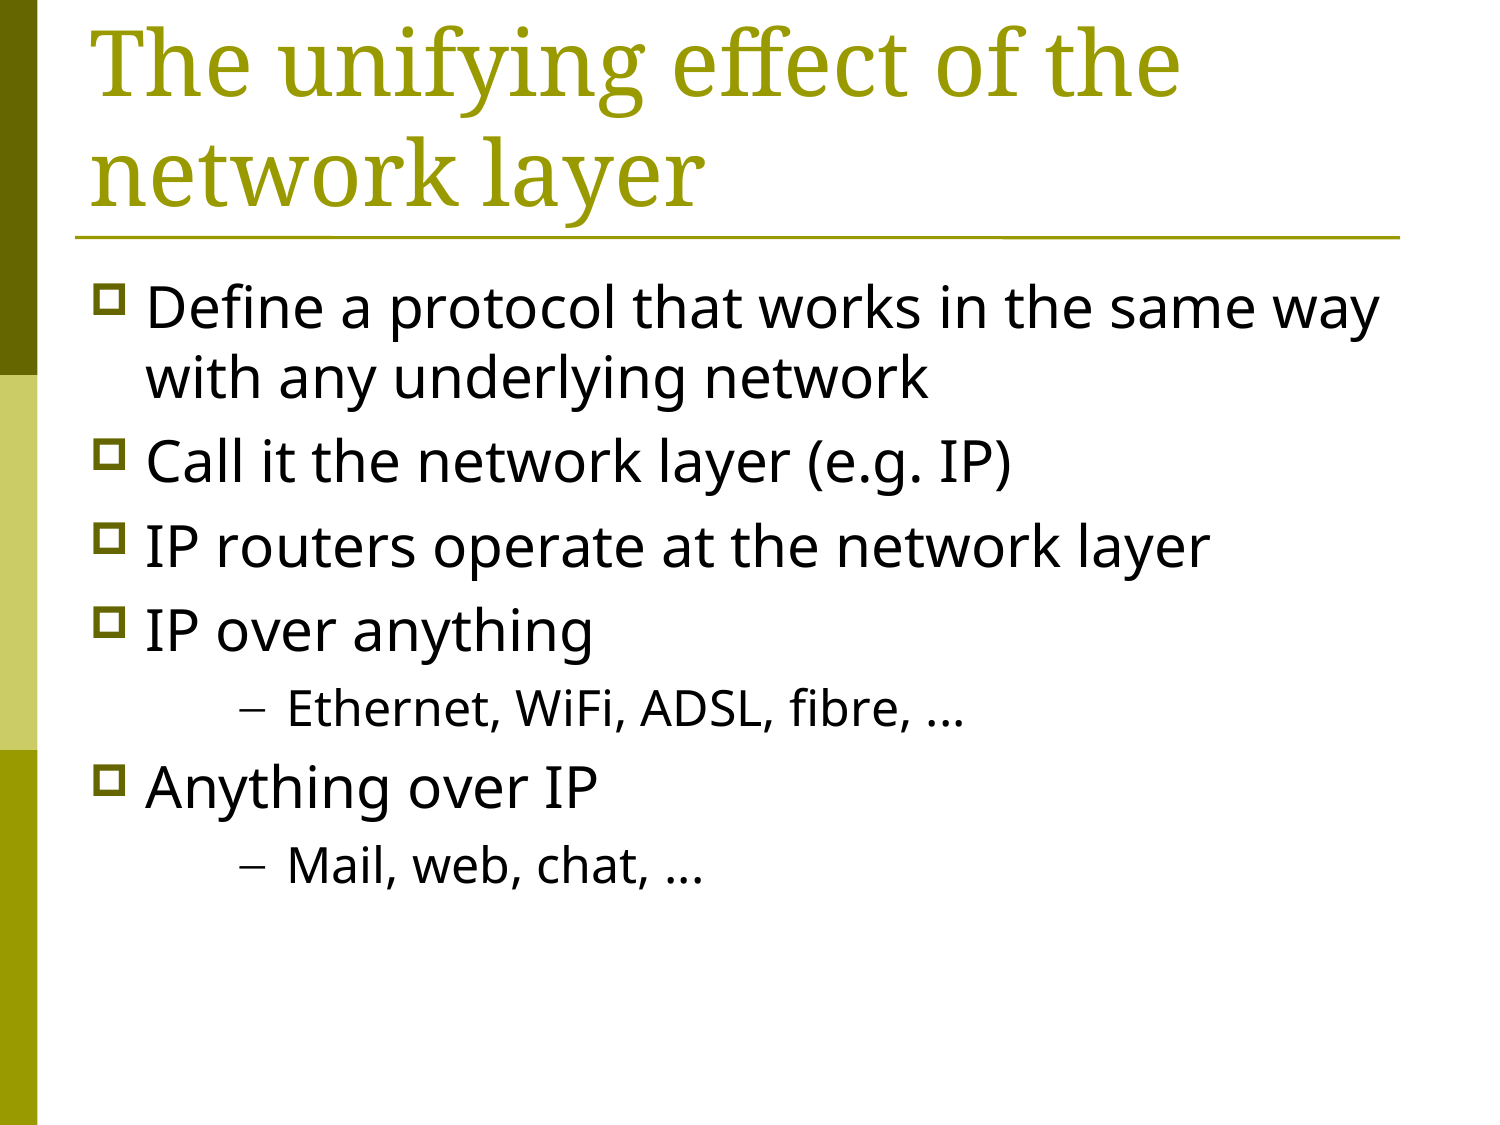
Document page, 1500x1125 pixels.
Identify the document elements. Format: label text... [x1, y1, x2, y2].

title The unifying effect of the network layer [75, 0, 1426, 233]
list Define a protocol that works in the same way with any underlying network Call it the network layer (e.g. IP)‏ IP routers operate at the network layer IP over anything Ethernet, WiFi, ADSL, fibre, ... Anything over IP Mail, web, chat, ... [75, 262, 1426, 1006]
